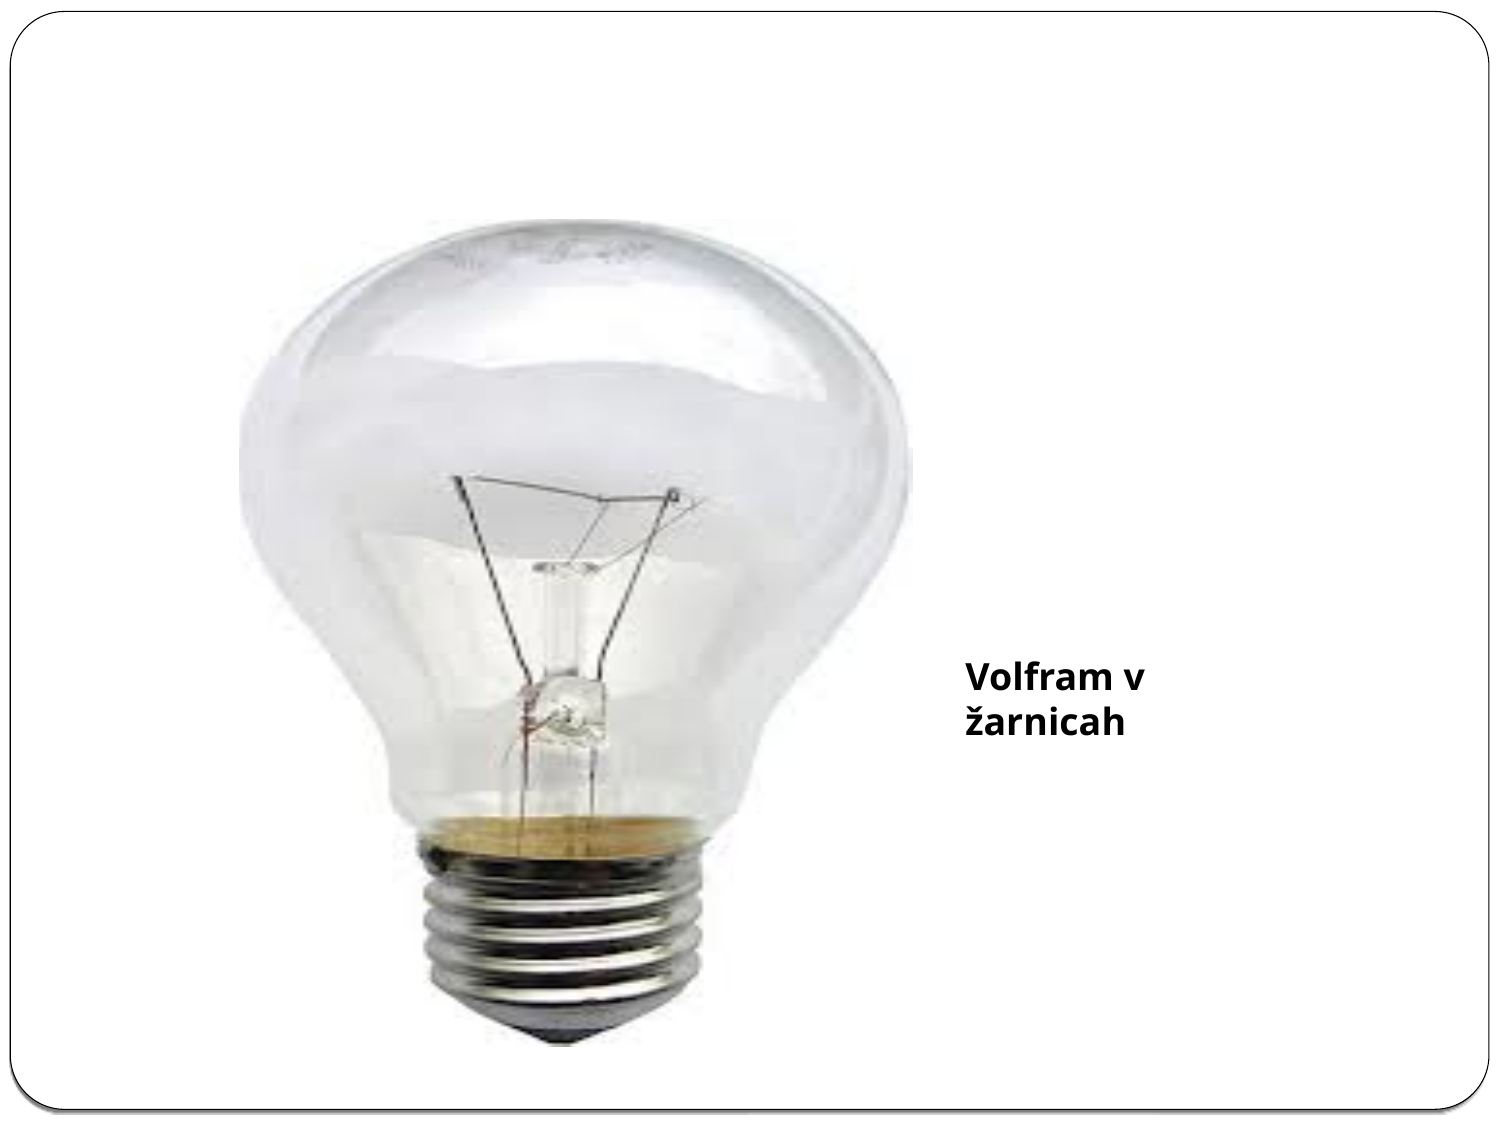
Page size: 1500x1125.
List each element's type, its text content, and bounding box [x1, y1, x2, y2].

picture [239, 219, 913, 1047]
text_box Volfram v žarnicah [950, 645, 1282, 751]
